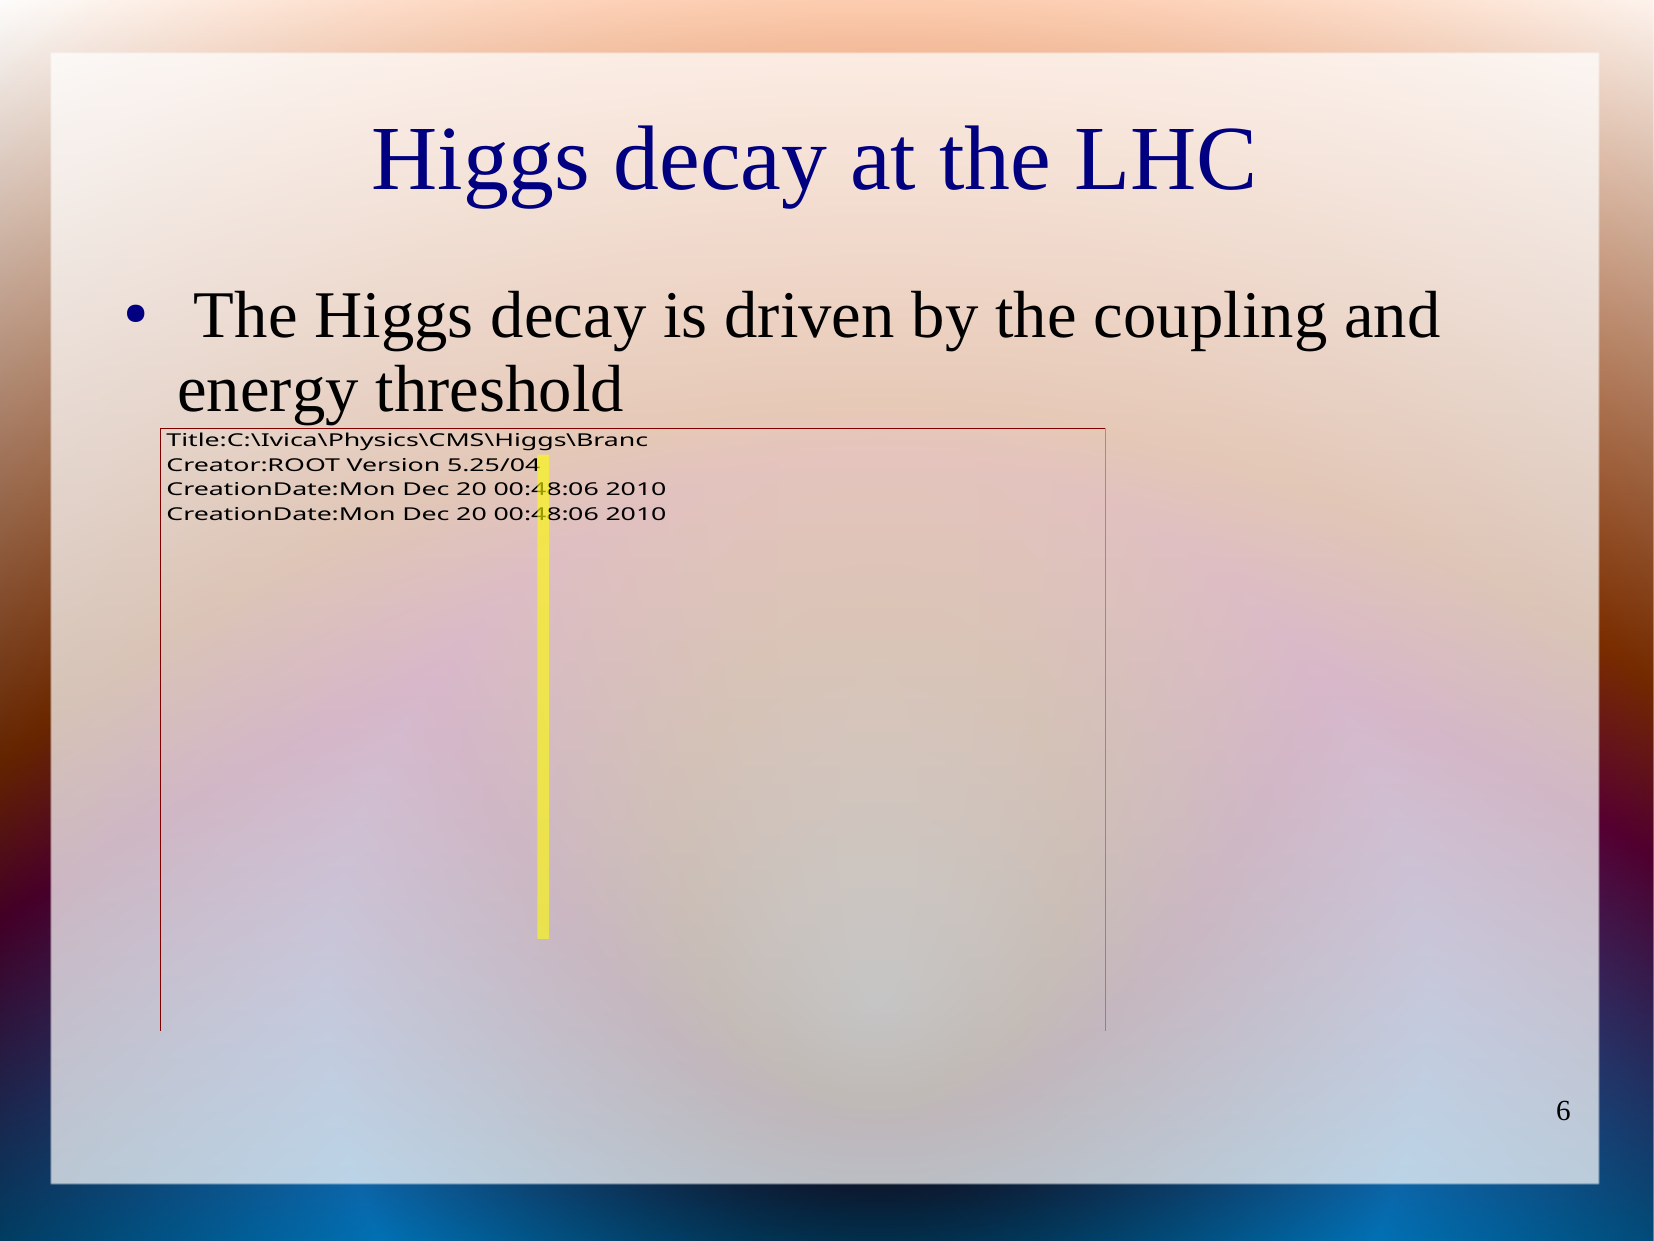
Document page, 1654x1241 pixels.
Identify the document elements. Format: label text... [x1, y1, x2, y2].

picture [0, 0, 1654, 1241]
title Higgs decay at the LHC [82, 55, 1571, 263]
list The Higgs decay is driven by the coupling and energy threshold [106, 278, 1548, 998]
